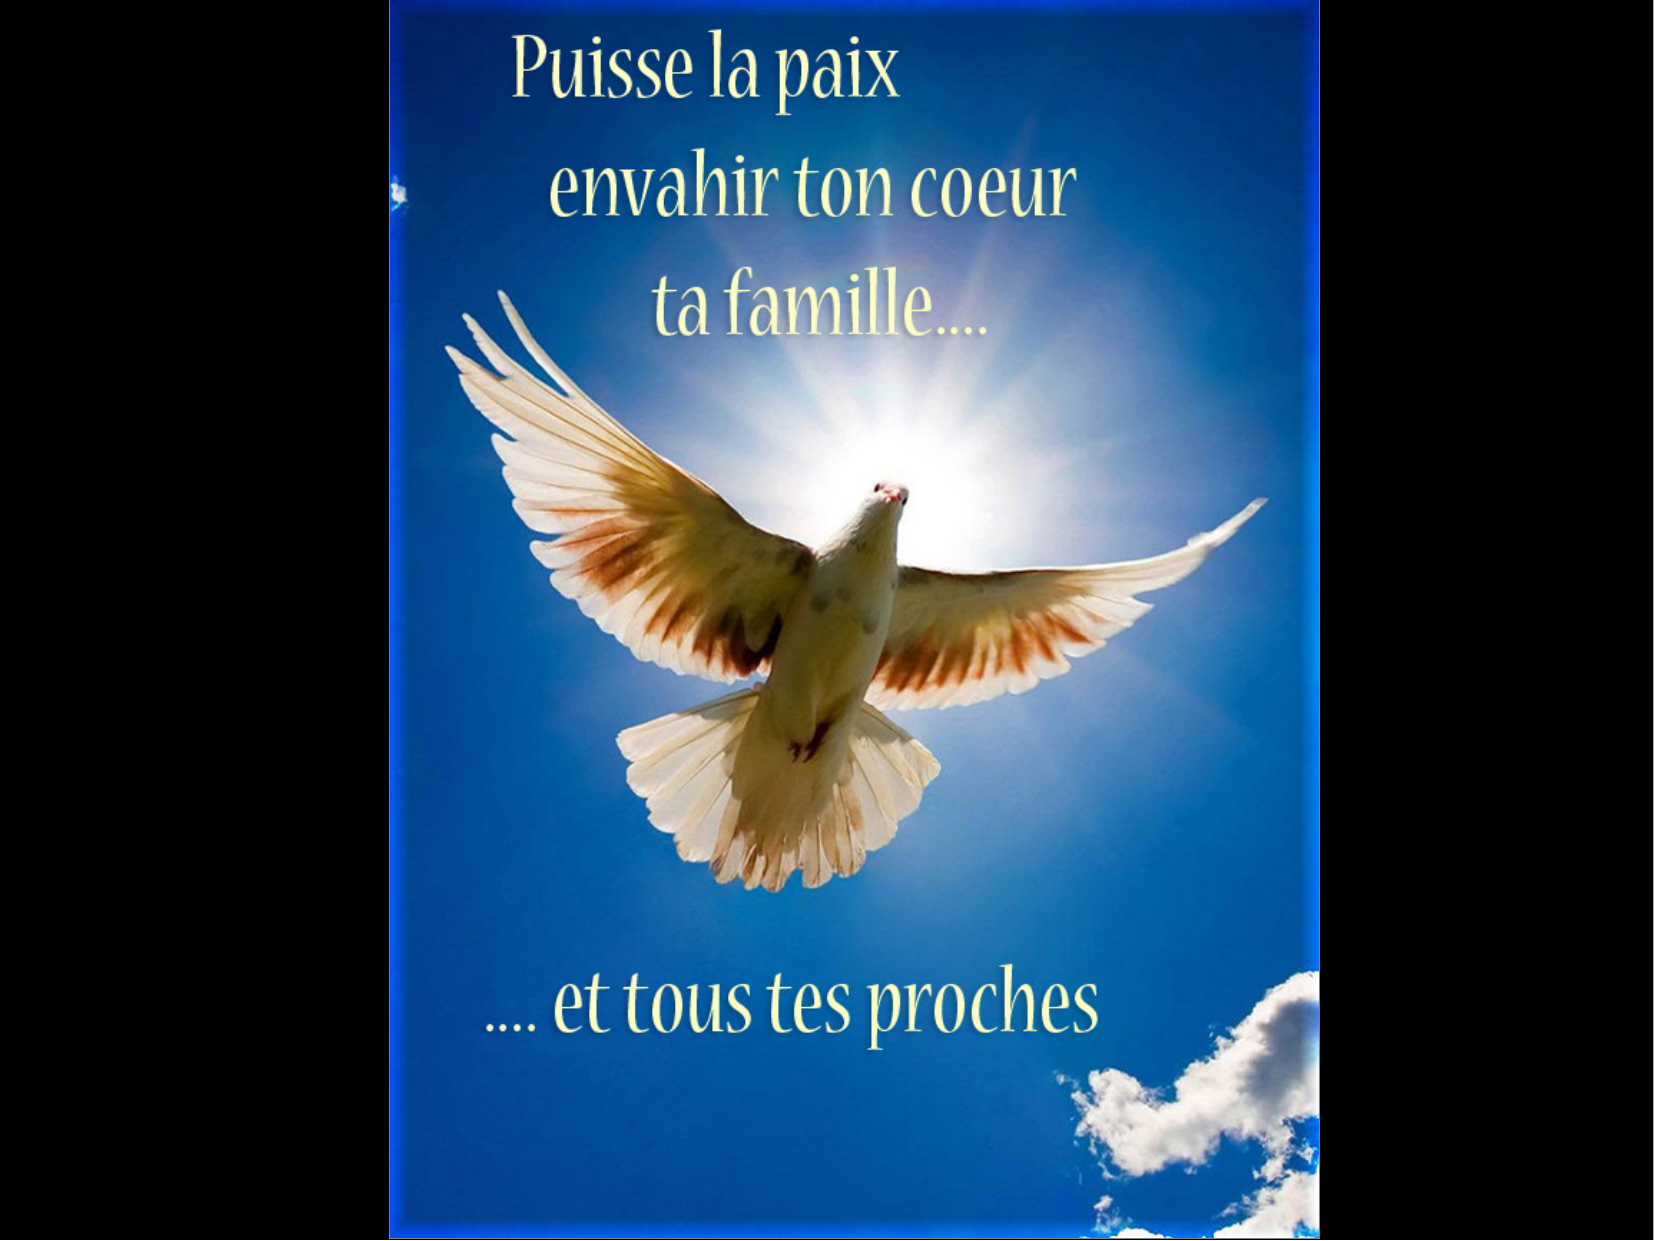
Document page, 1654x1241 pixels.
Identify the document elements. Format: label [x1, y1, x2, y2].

picture [389, 0, 1320, 1239]
